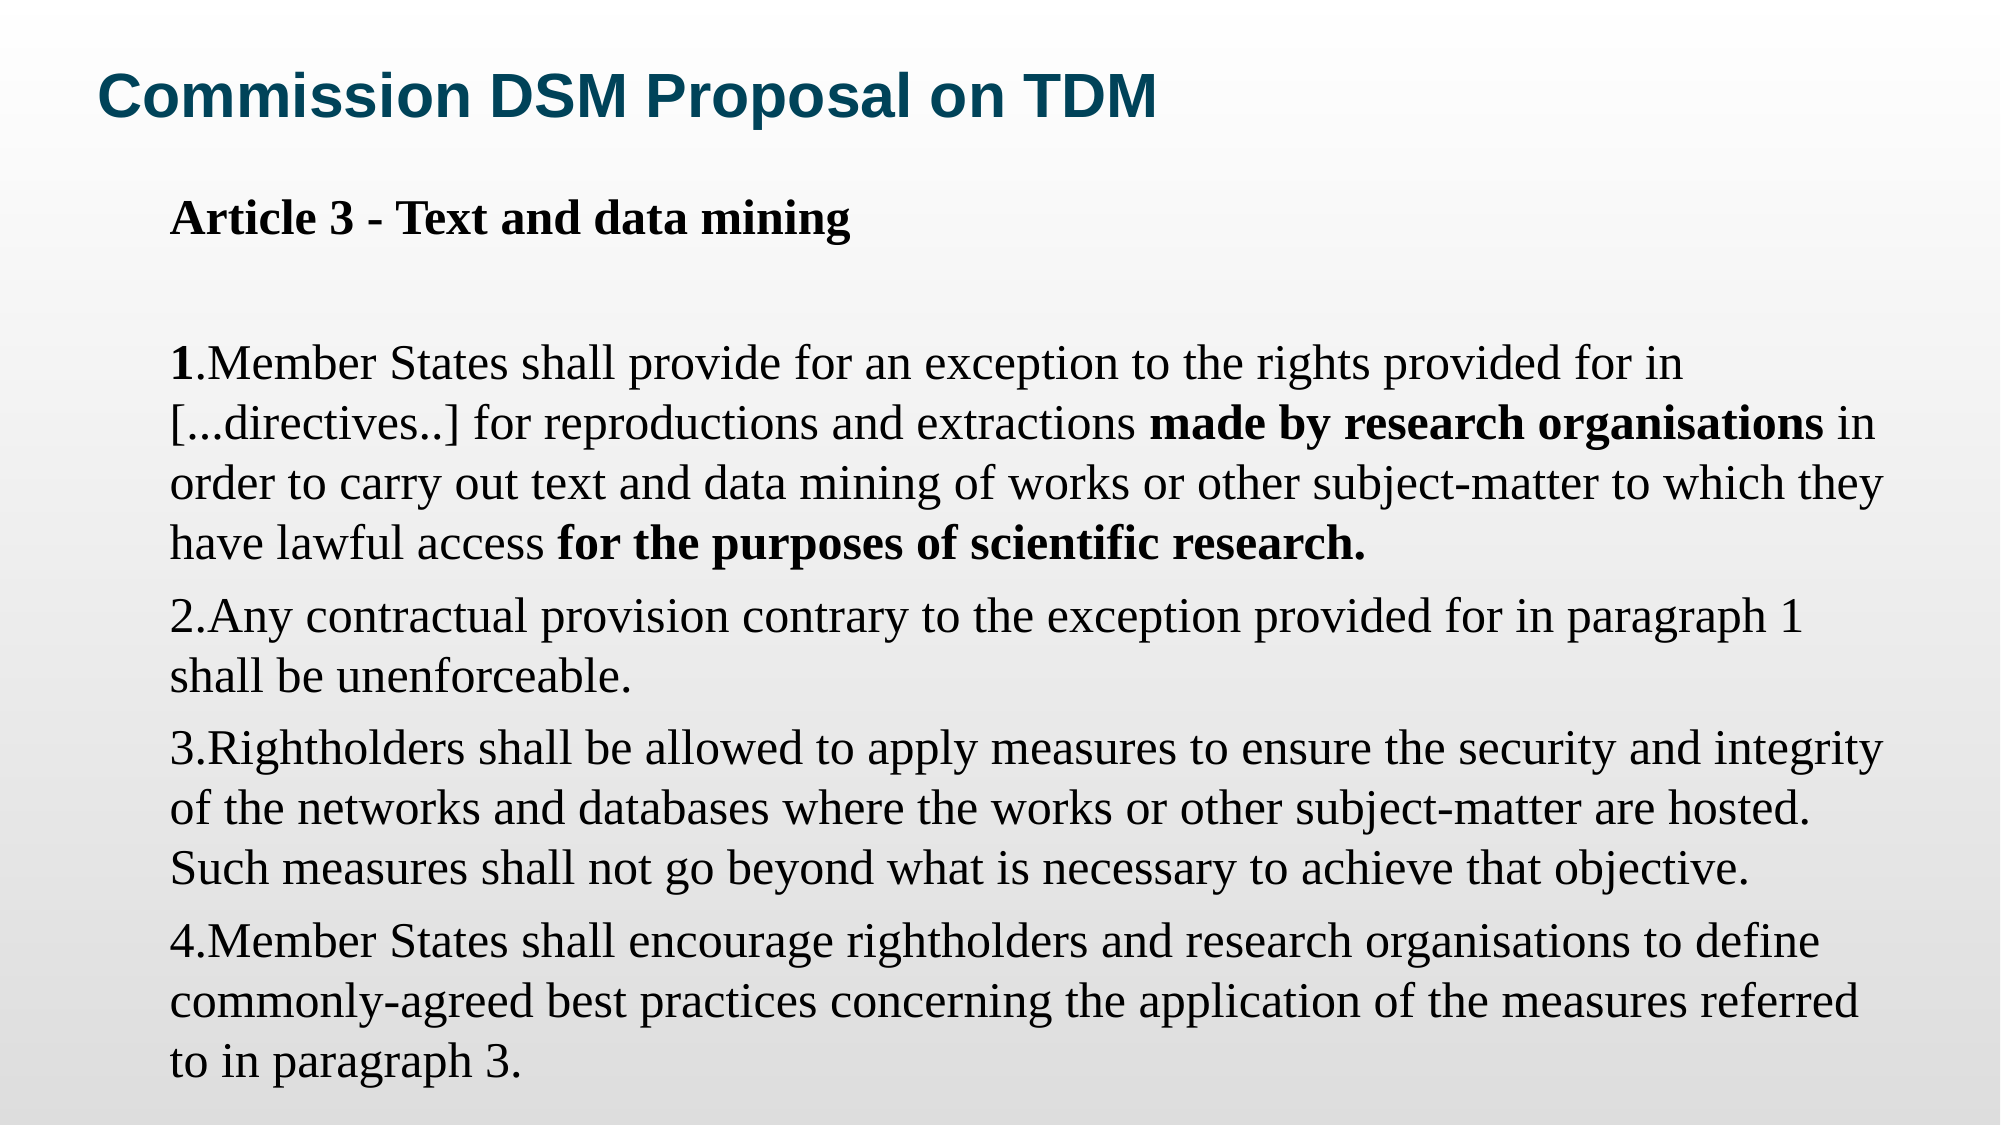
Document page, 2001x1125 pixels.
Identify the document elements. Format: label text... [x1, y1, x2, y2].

text_box Commission DSM Proposal on TDM [82, 47, 1910, 178]
text_box Article 3 - Text and data mining 1.Member States shall provide for an exception to the rights provided for in [...directives..] for reproductions and extractions made by research organisations in order to carry out text and data mining of works or other subject-matter to which they have lawful access for the purposes of scientific research. 2.Any contractual provision contrary to the exception provided for in paragraph 1 shall be unenforceable. 3.Rightholders shall be allowed to apply measures to ensure the security and integrity of the networks and databases where the works or other subject-matter are hosted. Such measures shall not go beyond what is necessary to achieve that objective. 4.Member States shall encourage rightholders and research organisations to define commonly-agreed best practices concerning the application of the measures referred to in paragraph 3. [98, 177, 1926, 721]
